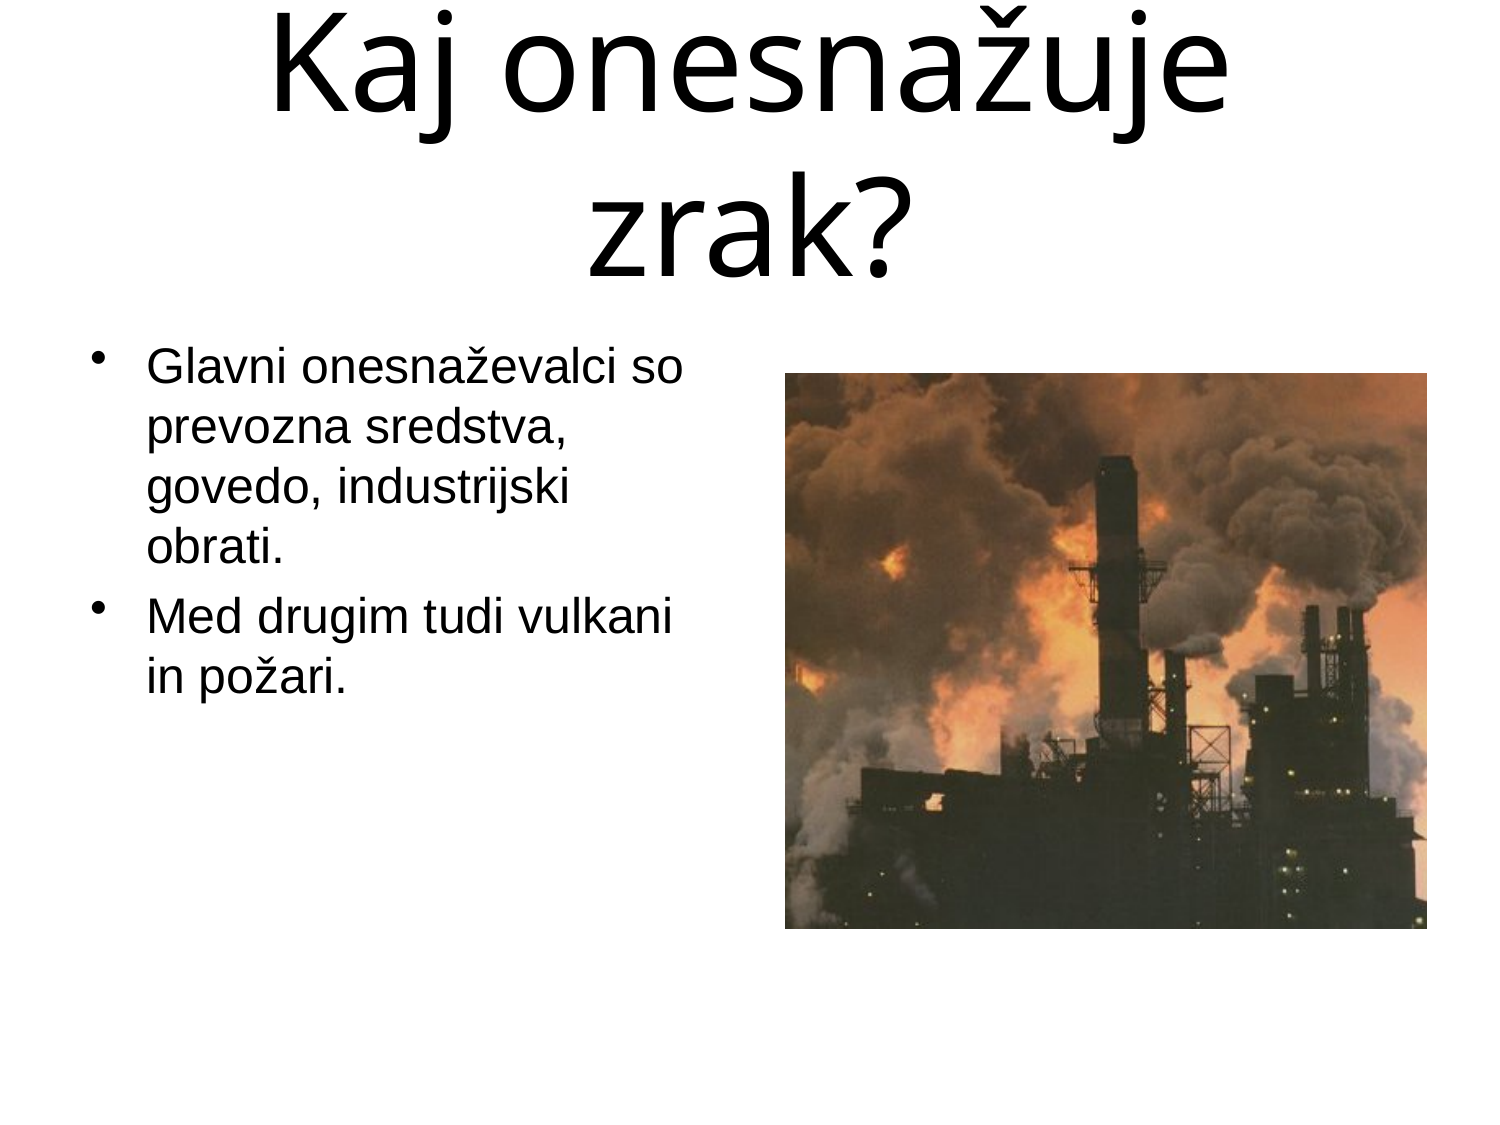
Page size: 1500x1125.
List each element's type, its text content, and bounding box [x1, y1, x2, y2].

title Kaj onesnažuje zrak? [75, 45, 1425, 233]
picture [785, 373, 1427, 929]
list Glavni onesnaževalci so prevozna sredstva, govedo, industrijski obrati. Med drugim tudi vulkani in požari. [75, 326, 727, 1005]
